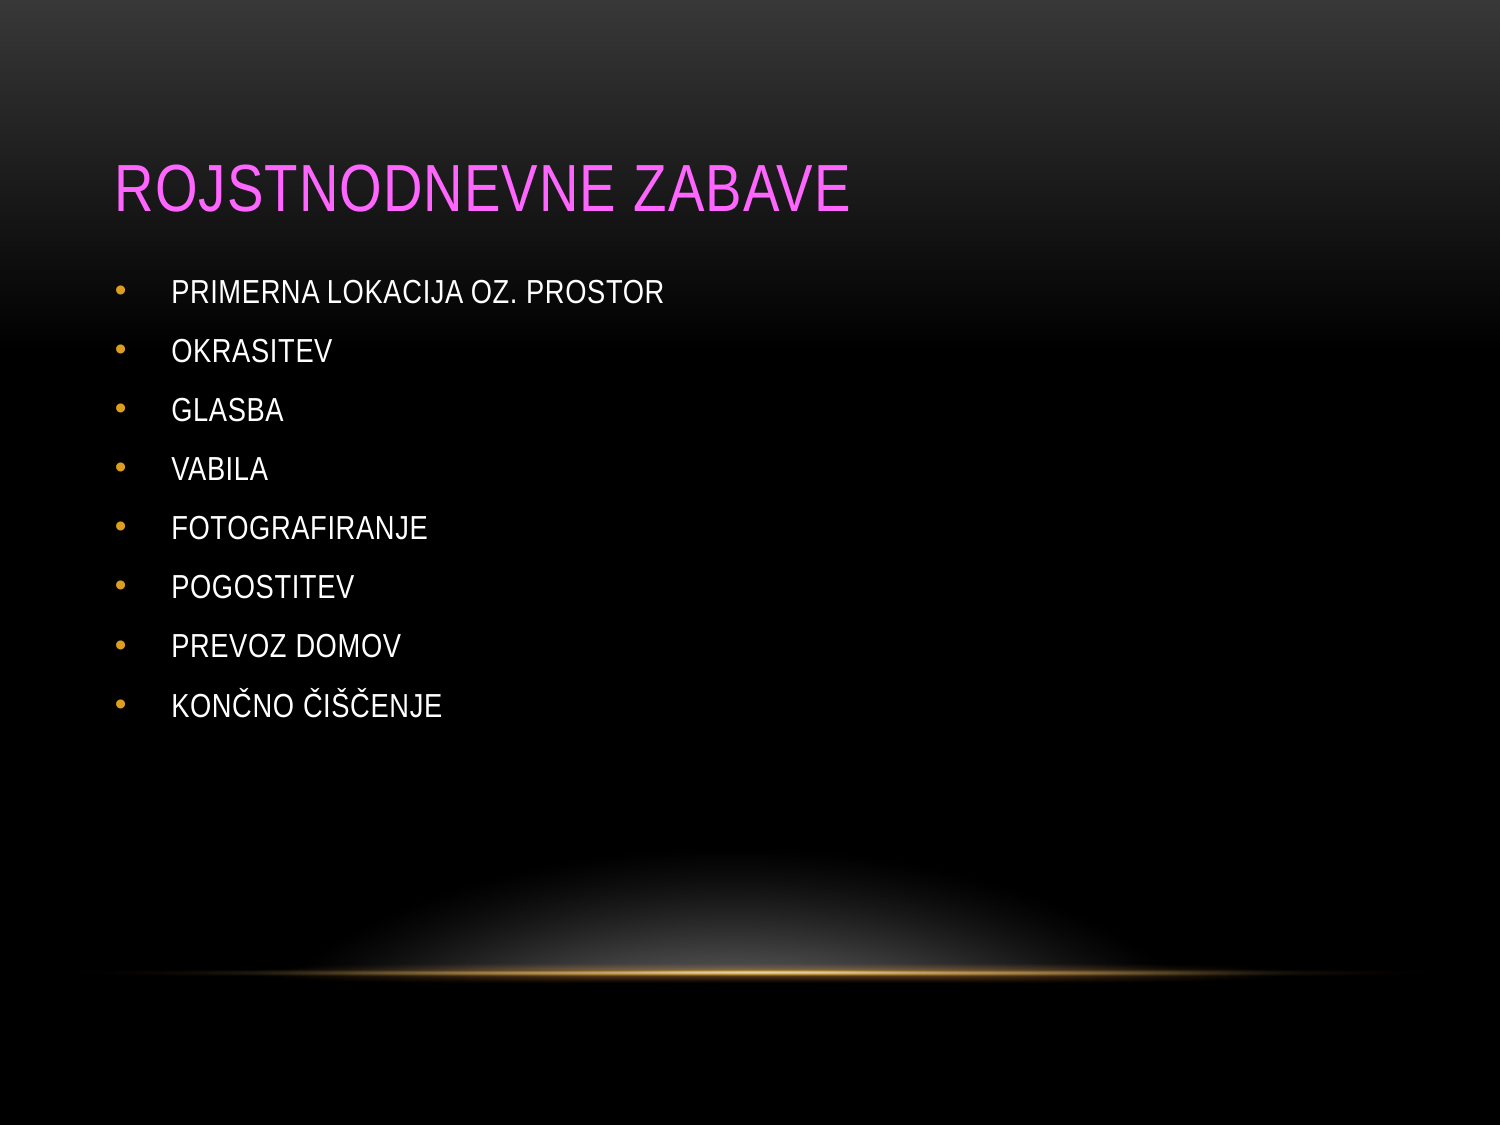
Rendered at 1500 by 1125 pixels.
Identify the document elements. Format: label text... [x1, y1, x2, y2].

list PRIMERNA LOKACIJA OZ. PROSTOR OKRASITEV GLASBA VABILA FOTOGRAFIRANJE POGOSTITEV PREVOZ DOMOV KONČNO ČIŠČENJE [99, 262, 1400, 938]
picture [0, 0, 1500, 1125]
title ROJSTNODNEVNE ZABAVE [99, 45, 1400, 233]
